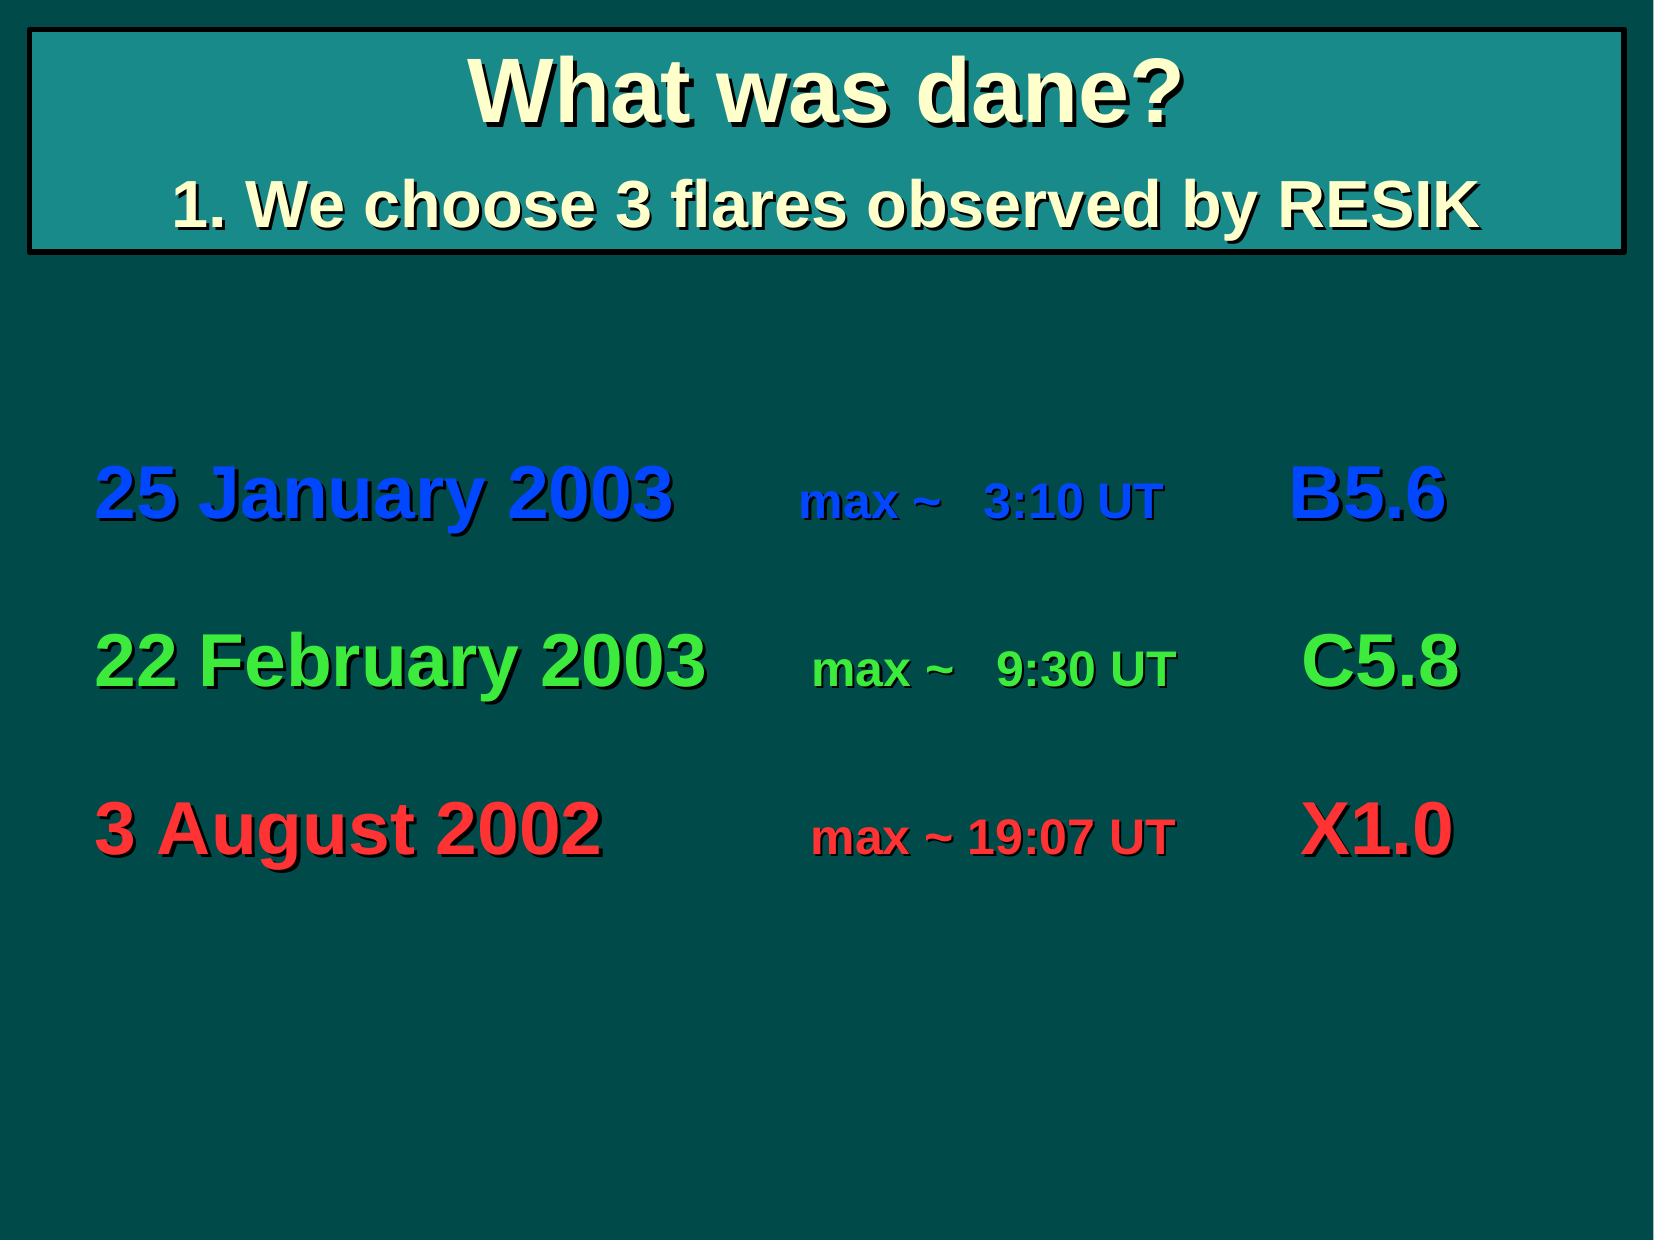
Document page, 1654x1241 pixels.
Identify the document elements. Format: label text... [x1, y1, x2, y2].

text_box What was dane? 1. We choose 3 flares observed by RESIK [29, 29, 1625, 253]
text_box 25 January 2003 max ~ 3:10 UT B5.6 22 February 2003 max ~ 9:30 UT C5.8 3 August 2002 max ~ 19:07 UT X1.0 [59, 442, 1536, 878]
